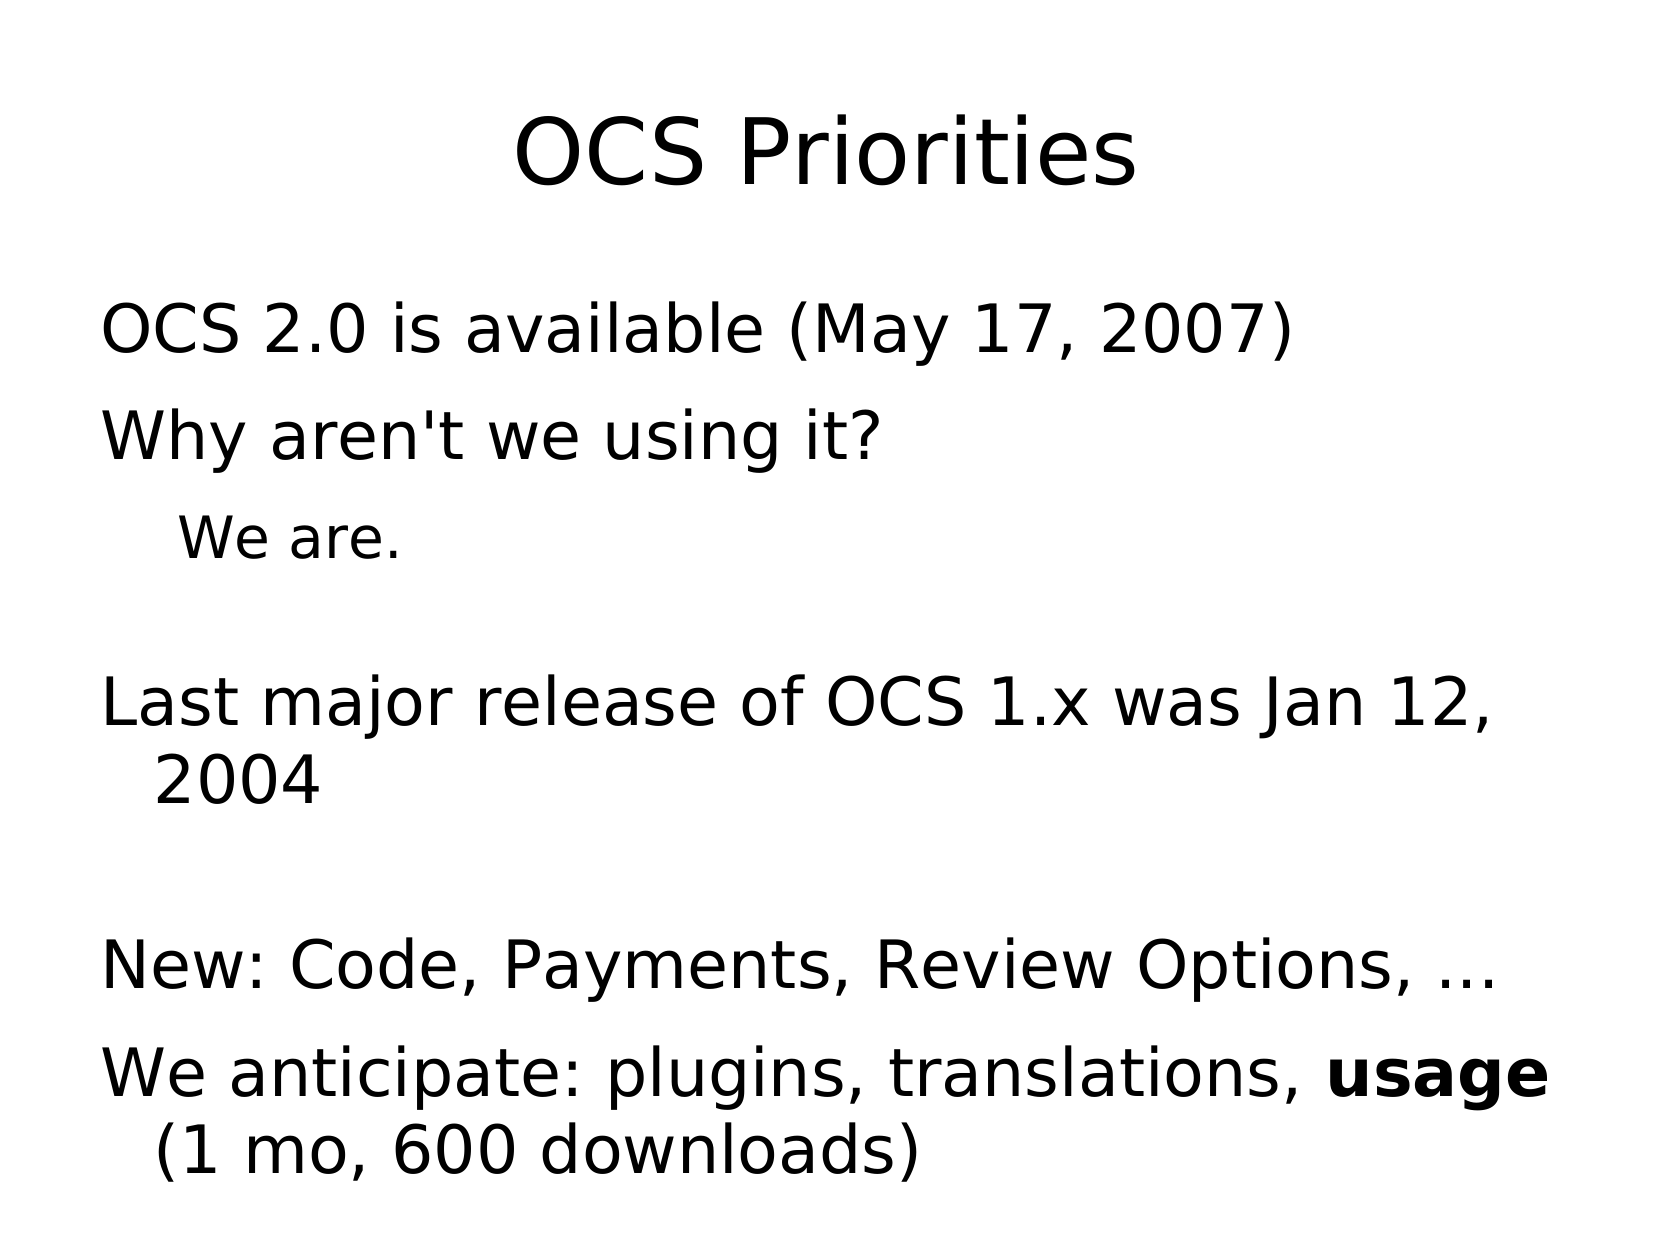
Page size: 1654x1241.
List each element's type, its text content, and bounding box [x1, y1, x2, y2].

title OCS Priorities [82, 56, 1571, 250]
list OCS 2.0 is available (May 17, 2007) Why aren't we using it? We are. Last major release of OCS 1.x was Jan 12, 2004 New: Code, Payments, Review Options, ... We anticipate: plugins, translations, usage (1 mo, 600 downloads) [82, 290, 1571, 1190]
